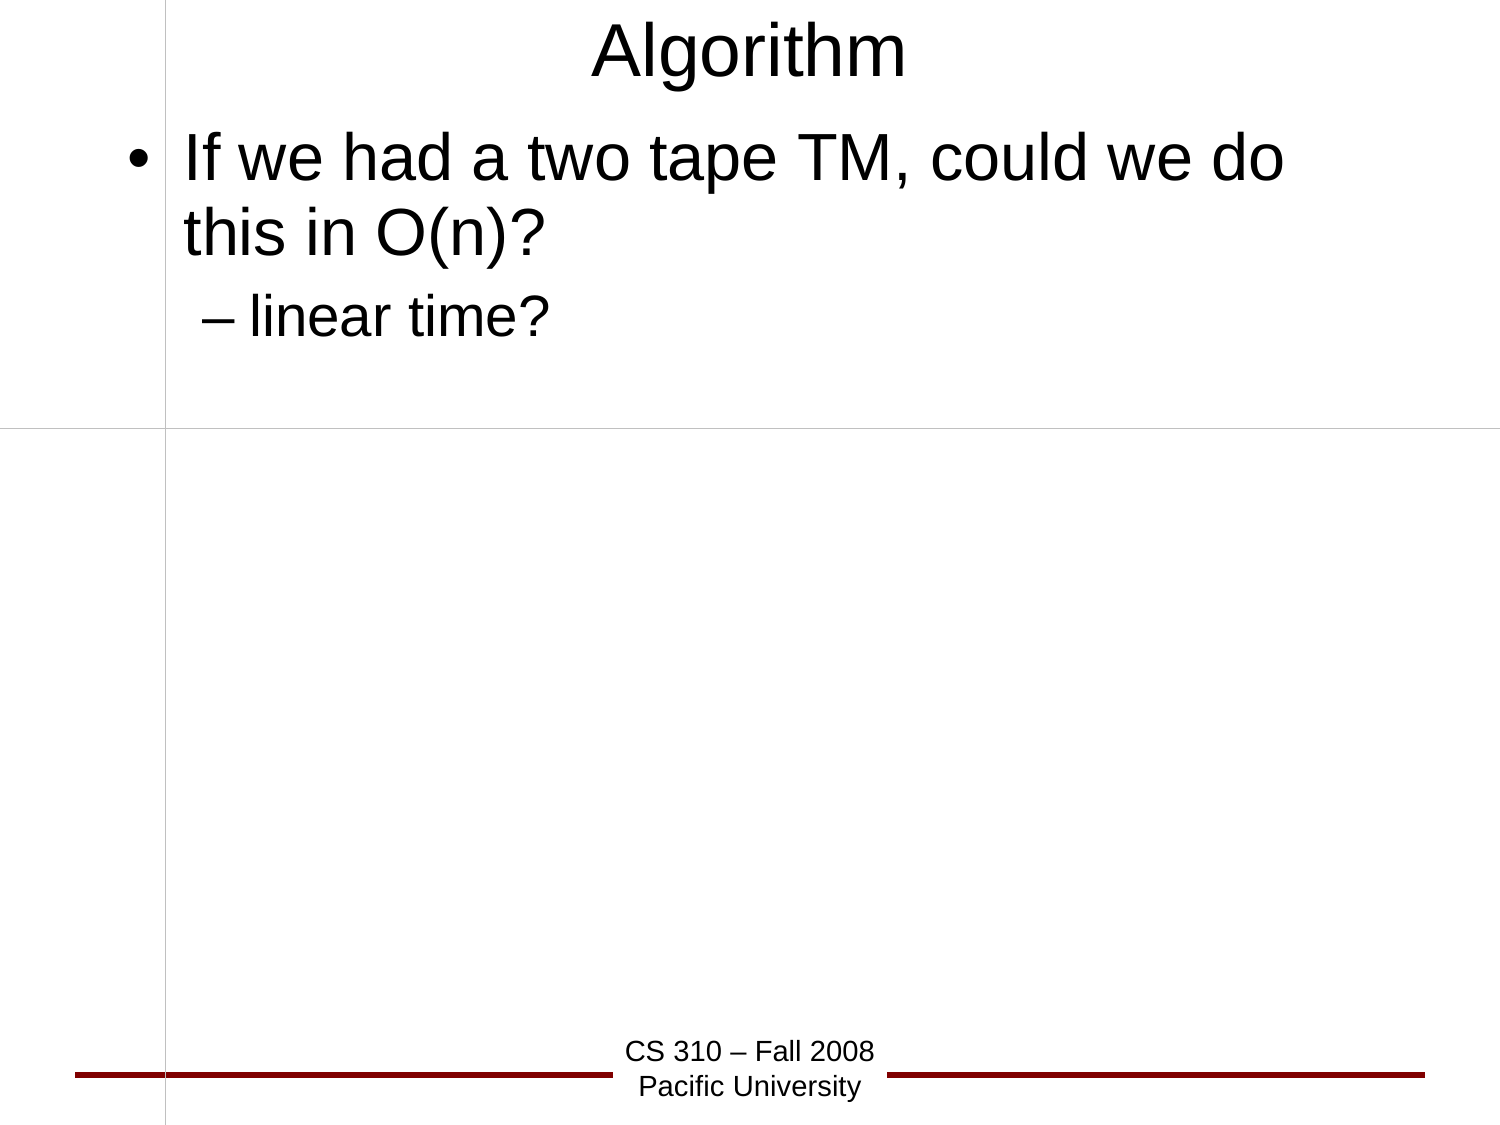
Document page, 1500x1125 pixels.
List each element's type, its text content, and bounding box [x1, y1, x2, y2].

title Algorithm [112, 0, 1388, 100]
list If we had a two tape TM, could we do this in O(n)? linear time? [112, 112, 1388, 1001]
